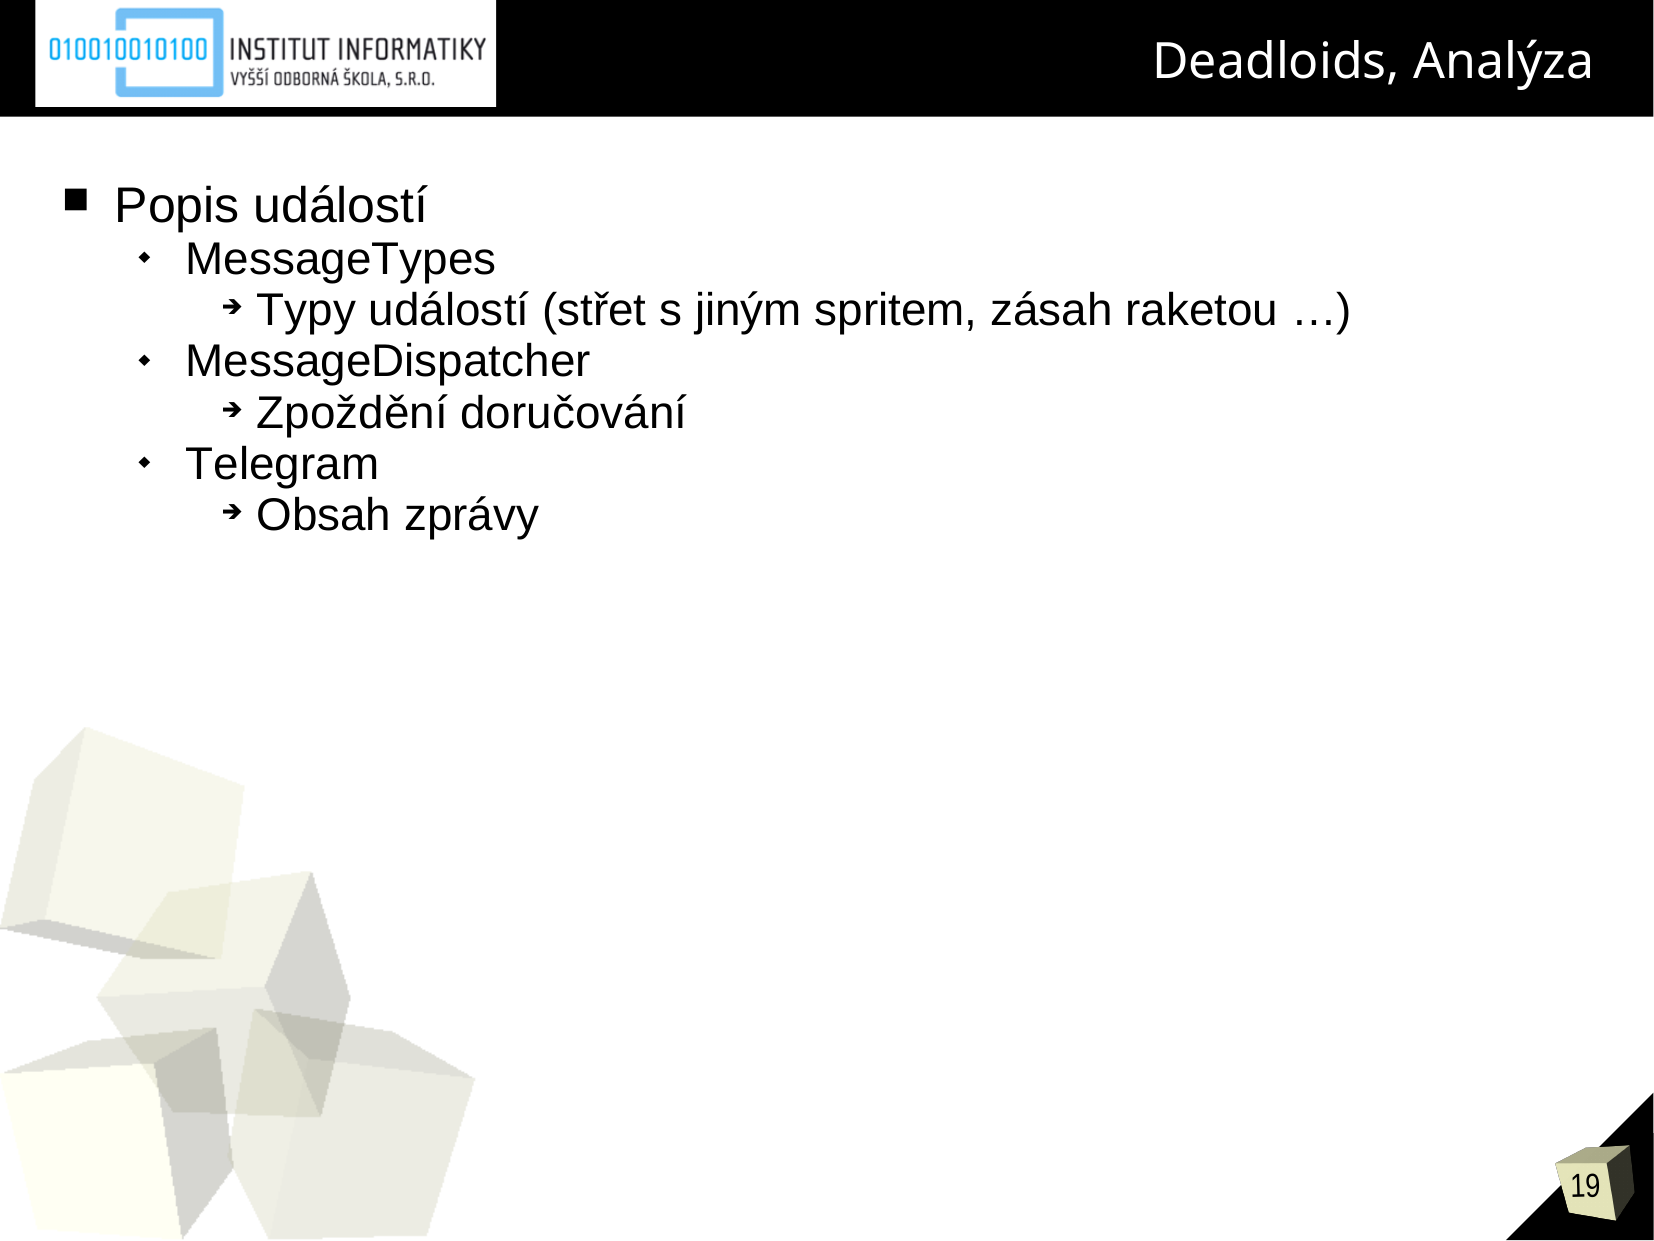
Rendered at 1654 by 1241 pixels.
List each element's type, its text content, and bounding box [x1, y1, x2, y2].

list Popis událostí MessageTypes Typy událostí (střet s jiným spritem, zásah raketou …) MessageDispatcher Zpoždění doručování Telegram Obsah zprávy [44, 177, 1611, 1214]
picture [0, 726, 477, 1241]
title Deadloids, Analýza [118, 0, 1595, 119]
